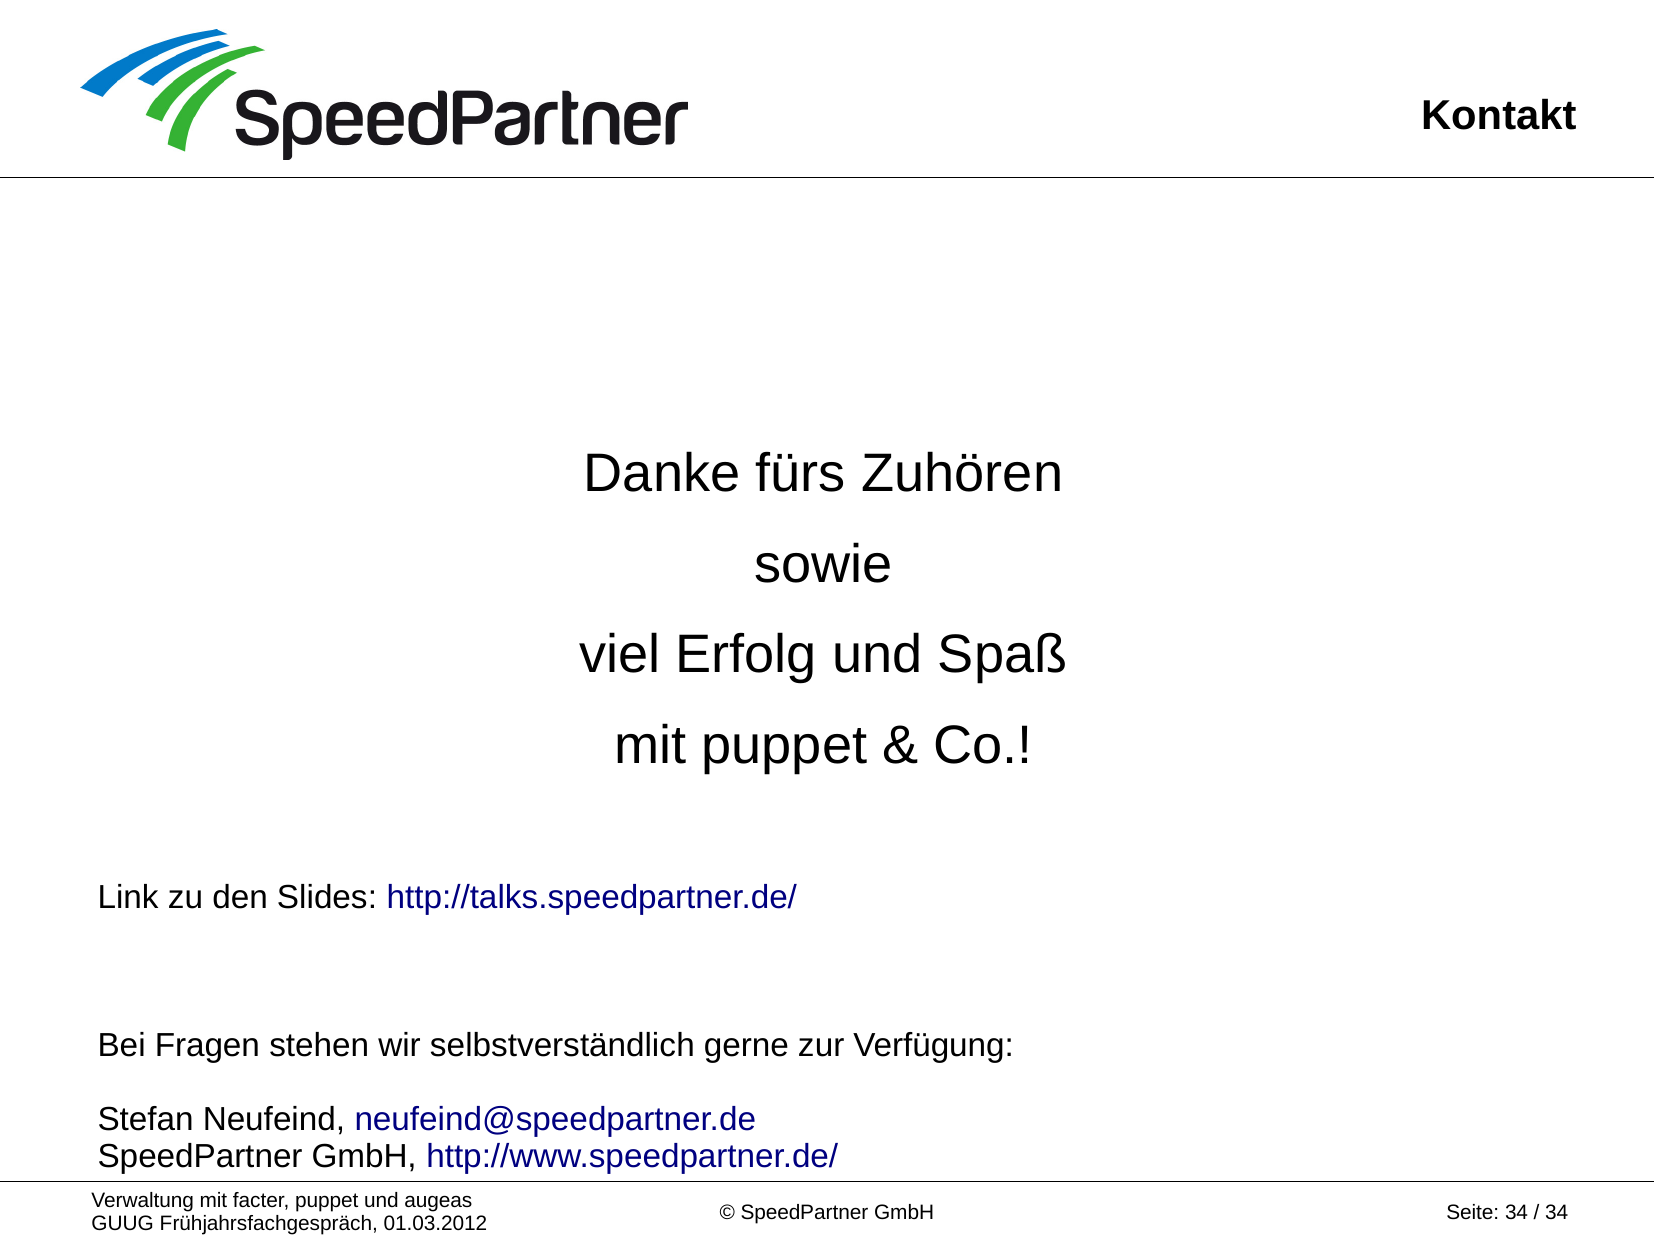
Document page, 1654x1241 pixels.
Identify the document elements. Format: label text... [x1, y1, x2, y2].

picture [80, 29, 688, 160]
text_box Danke fürs Zuhören sowie viel Erfolg und Spaß mit puppet & Co.! Link zu den Slides: http://talks.speedpartner.de/ Bei Fragen stehen wir selbstverständlich gerne zur Verfügung: Stefan Neufeind, neufeind@speedpartner.de SpeedPartner GmbH, http://www.speedpartner.de/ [82, 253, 1565, 1183]
title Kontakt [602, 70, 1577, 160]
